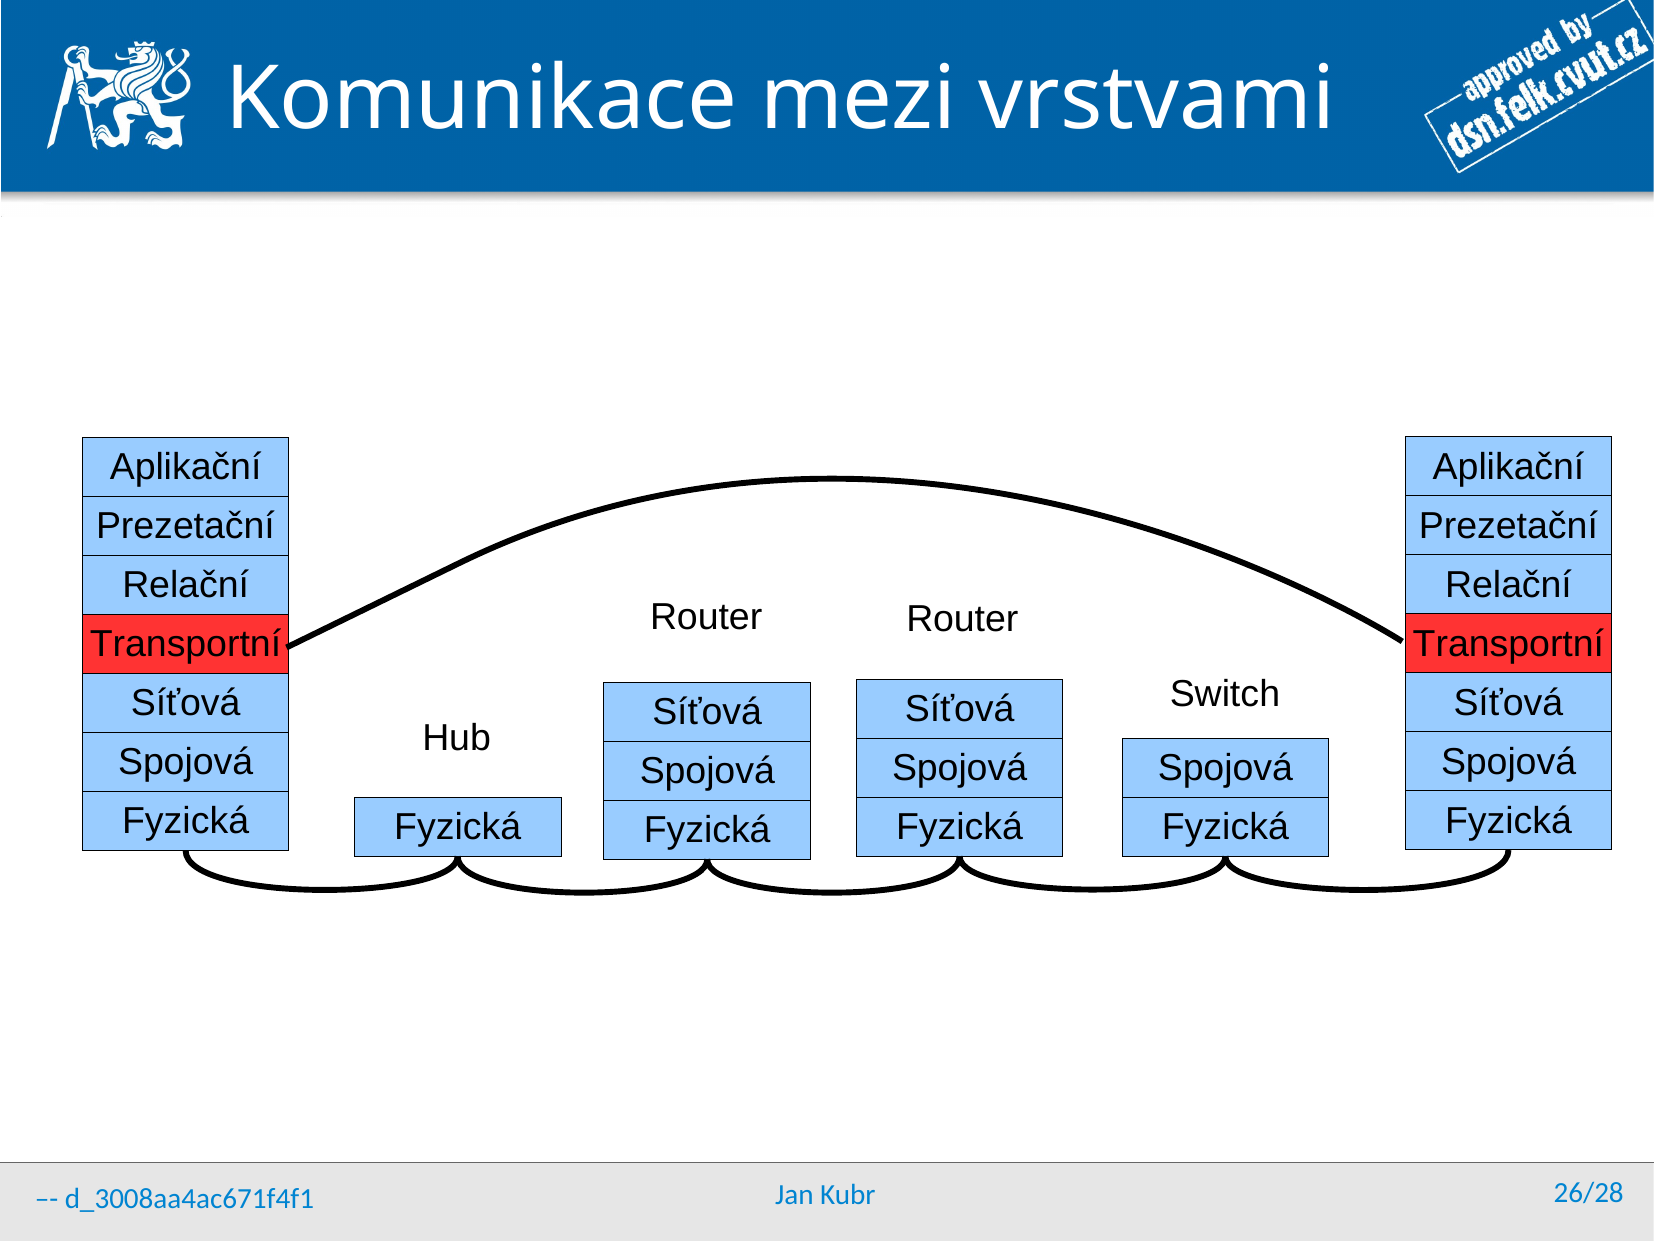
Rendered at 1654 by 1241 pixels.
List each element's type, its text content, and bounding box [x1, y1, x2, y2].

text_box Fyzická [603, 800, 811, 860]
text_box Router [891, 590, 1034, 648]
text_box Spojová [1405, 731, 1612, 790]
text_box Relační [1405, 554, 1612, 613]
picture [1, 0, 1654, 217]
text_box Fyzická [82, 791, 289, 851]
text_box Fyzická [1122, 797, 1329, 857]
text_box Hub [407, 708, 506, 766]
text_box Prezetační [1405, 495, 1612, 554]
text_box Spojová [82, 732, 289, 791]
text_box Transportní [1405, 613, 1612, 672]
text_box Síťová [82, 673, 289, 732]
text_box Fyzická [856, 797, 1063, 857]
text_box Síťová [856, 679, 1063, 738]
text_box Spojová [603, 741, 811, 800]
text_box Transportní [82, 614, 289, 673]
text_box Aplikační [1405, 436, 1612, 495]
text_box Aplikační [82, 437, 289, 496]
text_box Spojová [856, 738, 1063, 797]
text_box Síťová [1405, 672, 1612, 731]
text_box Prezetační [82, 496, 289, 555]
text_box Fyzická [354, 797, 562, 857]
text_box Síťová [603, 682, 811, 741]
text_box Fyzická [1405, 790, 1612, 850]
text_box Switch [1155, 664, 1296, 722]
text_box Spojová [1122, 738, 1329, 797]
title Komunikace mezi vrstvami [225, 0, 1426, 188]
text_box Relační [82, 555, 289, 614]
text_box Router [635, 588, 778, 646]
